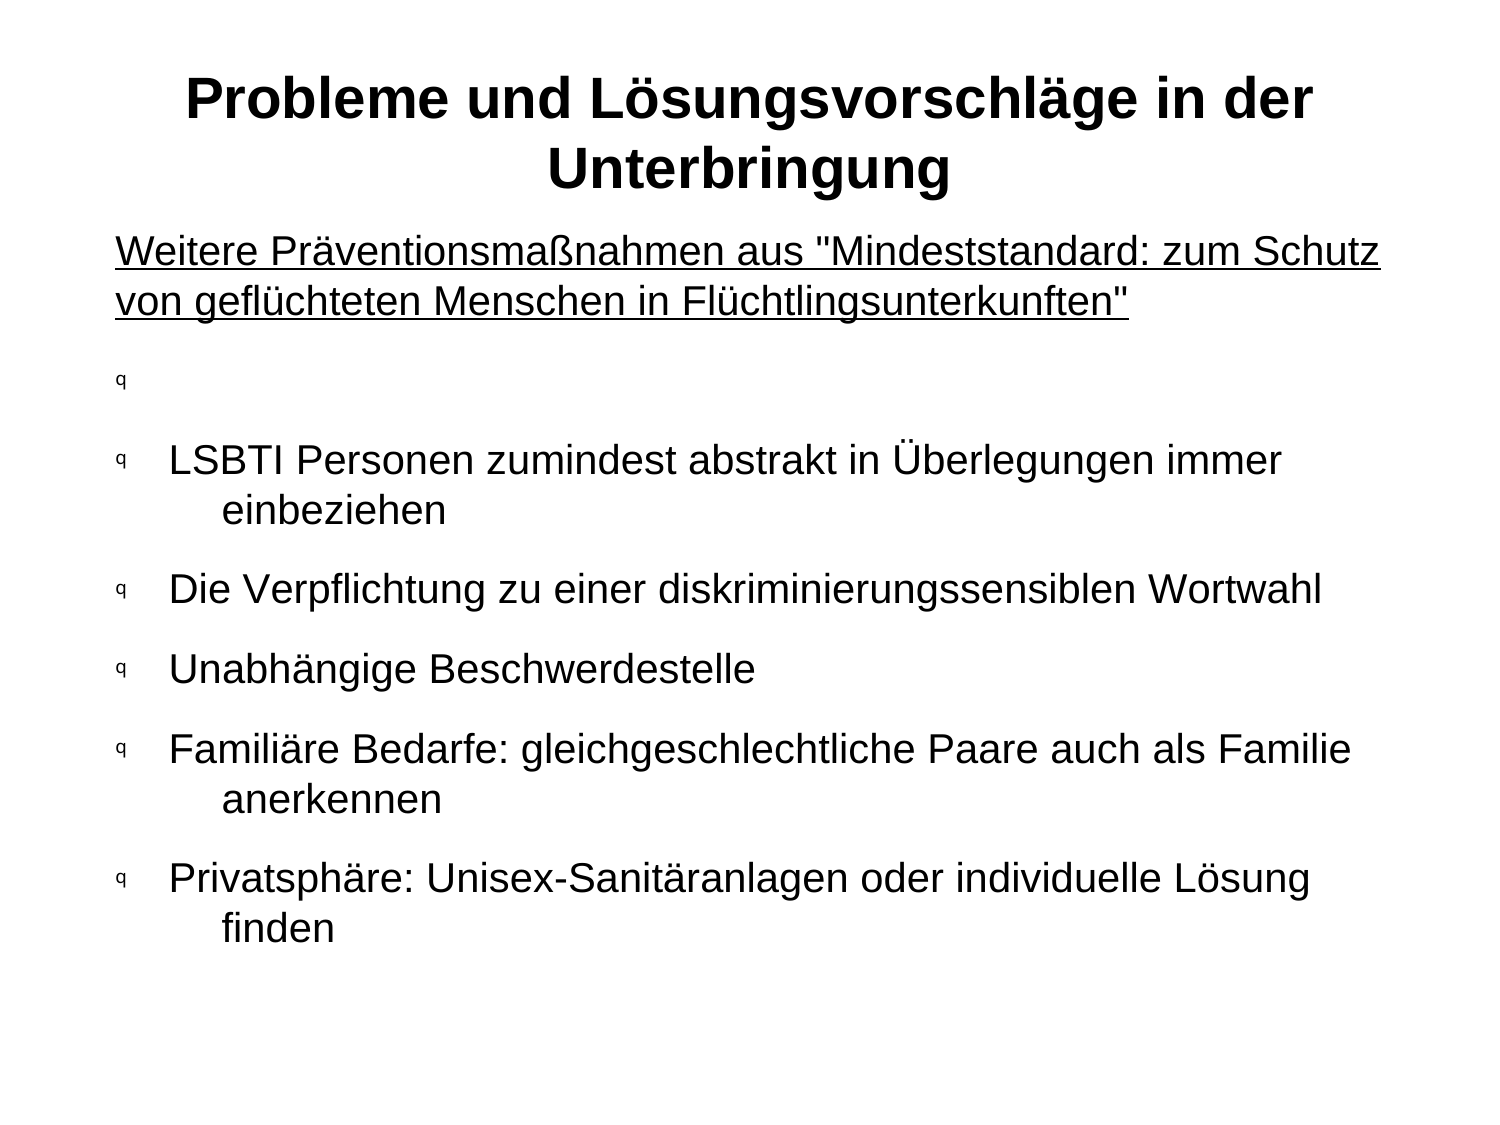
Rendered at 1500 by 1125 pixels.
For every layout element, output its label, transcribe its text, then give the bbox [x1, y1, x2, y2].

list Weitere Präventionsmaßnahmen aus "Mindeststandard: zum Schutz von geflüchteten Menschen in Flüchtlingsunterkunften" LSBTI Personen zumindest abstrakt in Überlegungen immer einbeziehen Die Verpflichtung zu einer diskriminierungssensiblen Wortwahl Unabhängige Beschwerdestelle Familiäre Bedarfe: gleichgeschlechtliche Paare auch als Familie anerkennen Privatsphäre: Unisex-Sanitäranlagen oder individuelle Lösung finden [64, 208, 1415, 1034]
title Probleme und Lösungsvorschläge in der Unterbringung [75, 45, 1425, 209]
